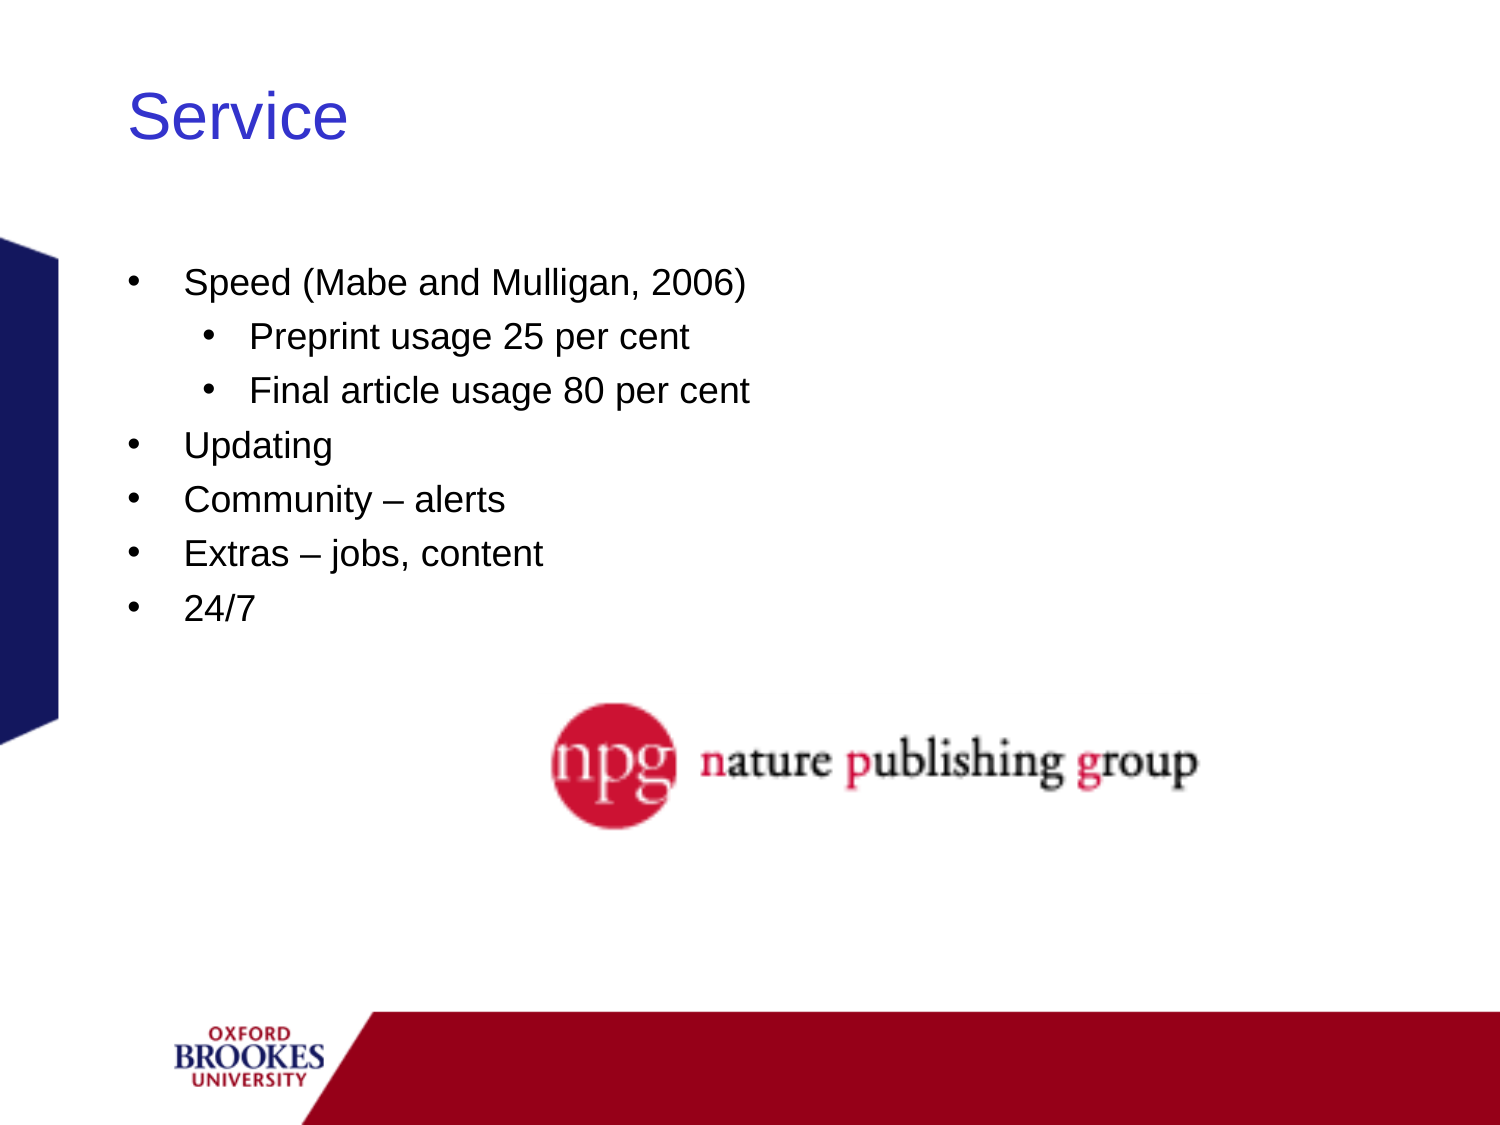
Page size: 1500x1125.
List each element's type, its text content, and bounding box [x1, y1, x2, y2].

picture [0, 0, 1500, 1125]
list Speed (Mabe and Mulligan, 2006) Preprint usage 25 per cent Final article usage 80 per cent Updating Community – alerts Extras – jobs, content 24/7 [112, 249, 1388, 1001]
title Service [112, 56, 1388, 170]
